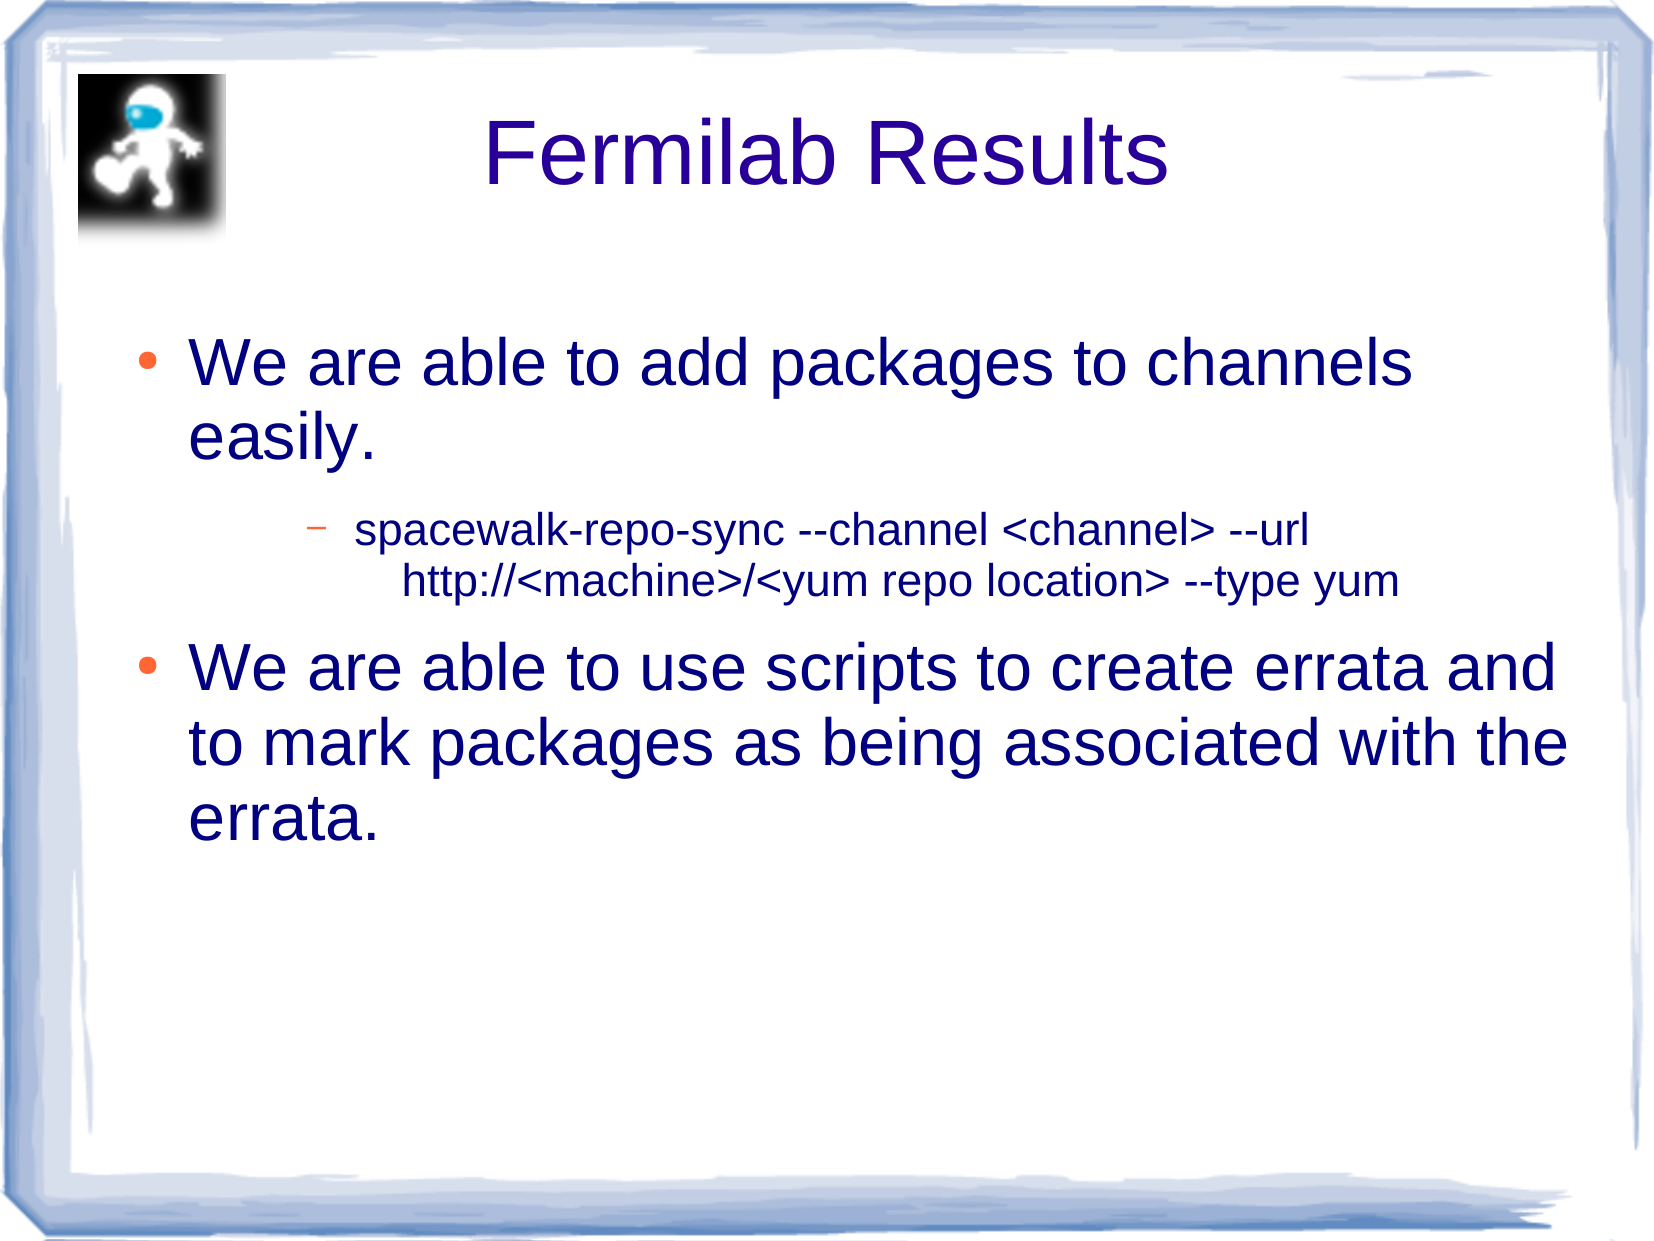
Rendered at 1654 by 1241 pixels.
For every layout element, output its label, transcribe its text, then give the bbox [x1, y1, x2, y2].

title Fermilab Results [82, 49, 1571, 257]
list We are able to add packages to channels easily. spacewalk-repo-sync --channel <channel> --url http://<machine>/<yum repo location> --type yum We are able to use scripts to create errata and to mark packages as being associated with the errata. [118, 324, 1571, 1004]
picture [0, 0, 1654, 1241]
